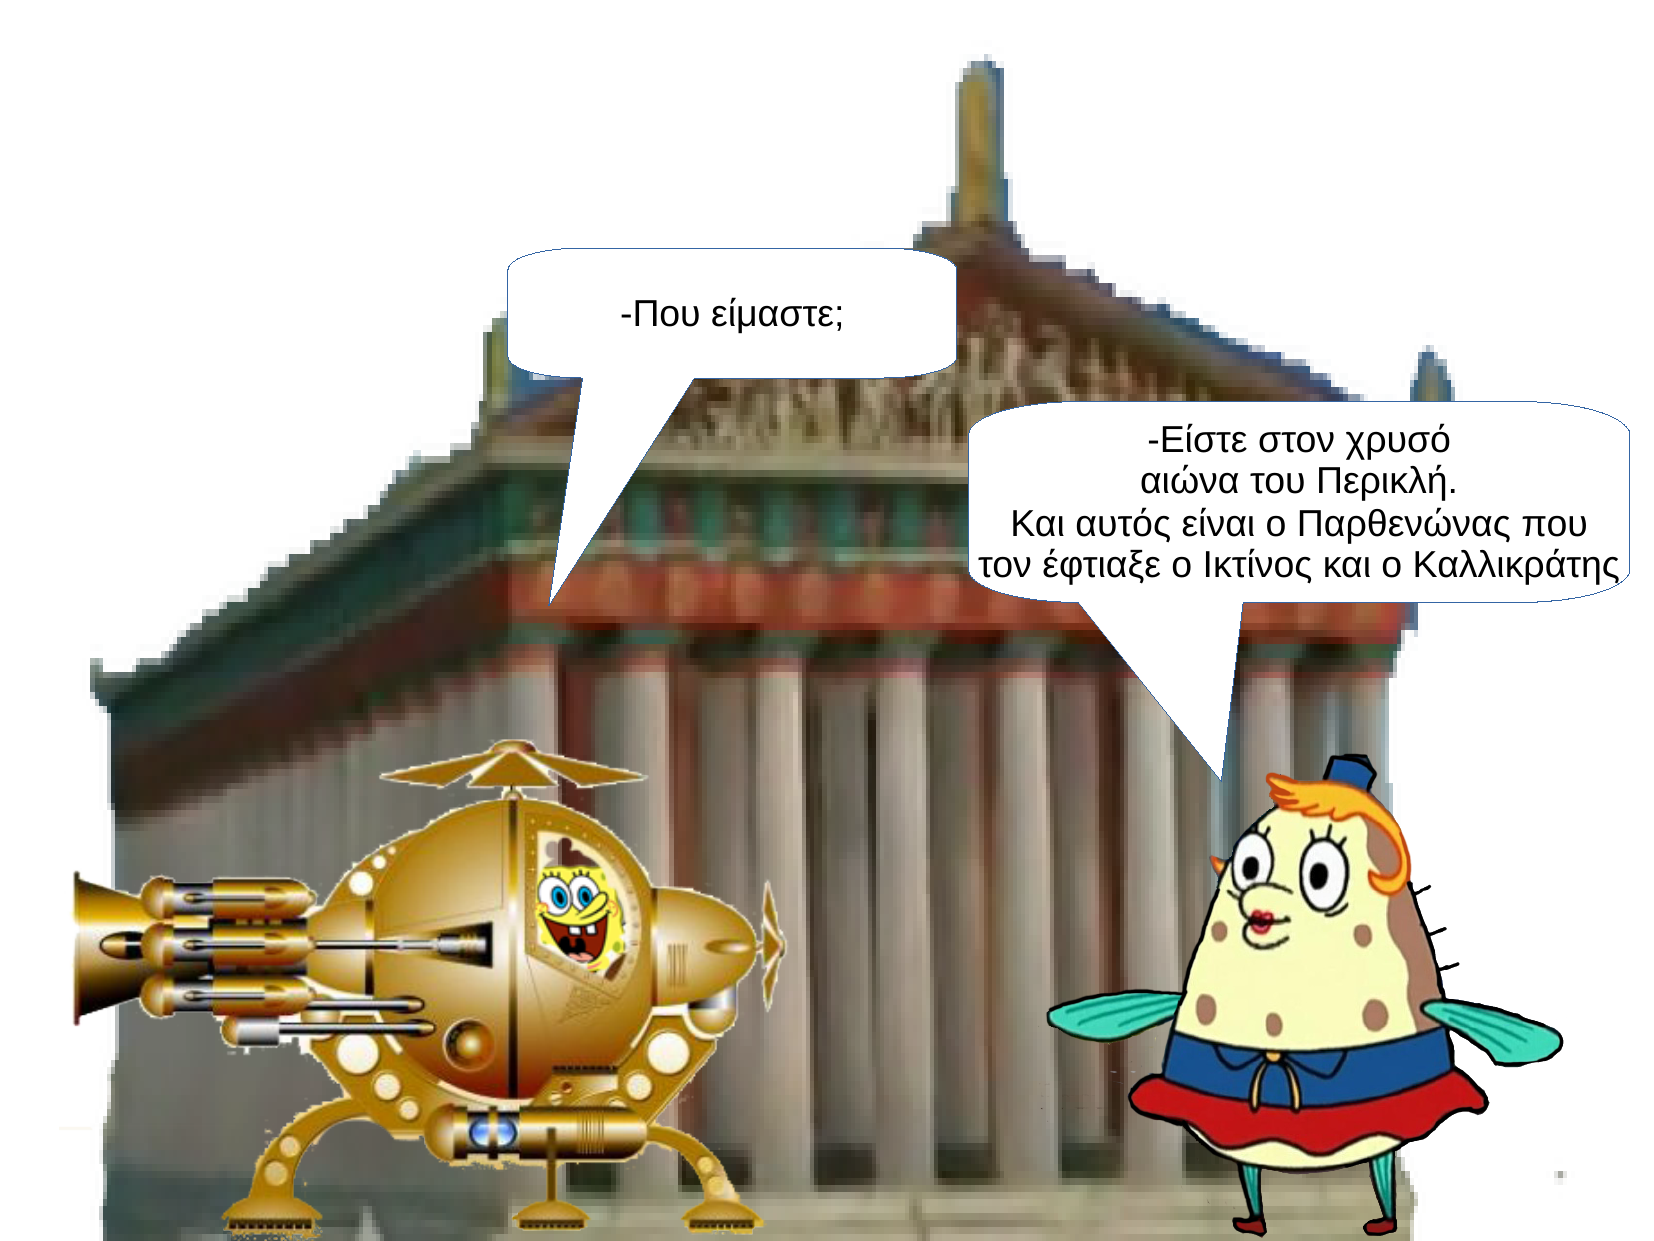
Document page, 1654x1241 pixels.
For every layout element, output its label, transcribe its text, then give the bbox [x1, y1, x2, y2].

picture [0, 0, 1654, 1241]
text_box -Είστε στον χρυσό αιώνα του Περικλή. Και αυτός είναι ο Παρθενώνας που τον έφτιαξε ο Ικτίνος και ο Καλλικράτης [968, 401, 1630, 782]
text_box -Που είμαστε; [507, 248, 957, 606]
